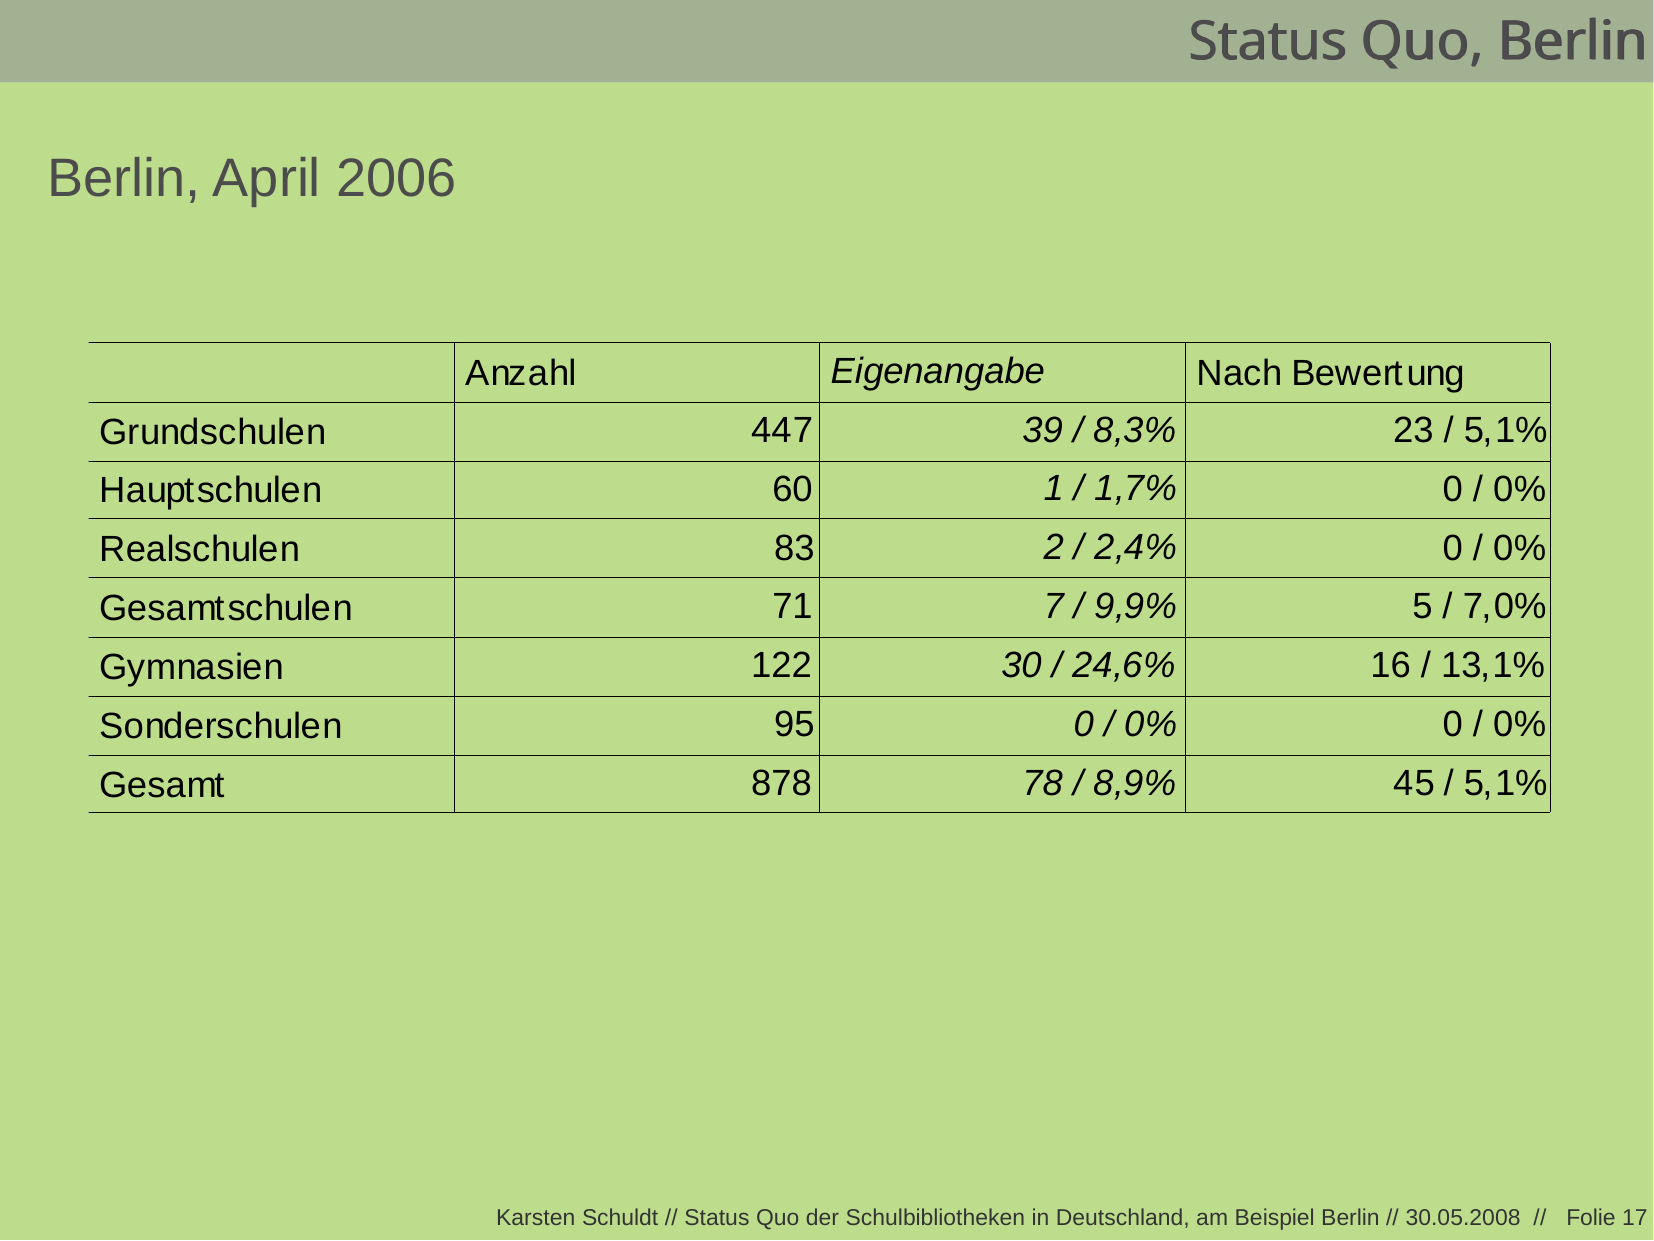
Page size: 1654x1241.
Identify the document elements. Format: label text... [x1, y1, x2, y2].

title Status Quo, Berlin [0, 0, 1654, 83]
list Berlin, April 2006 [29, 147, 1625, 1034]
chart [88, 342, 1565, 820]
